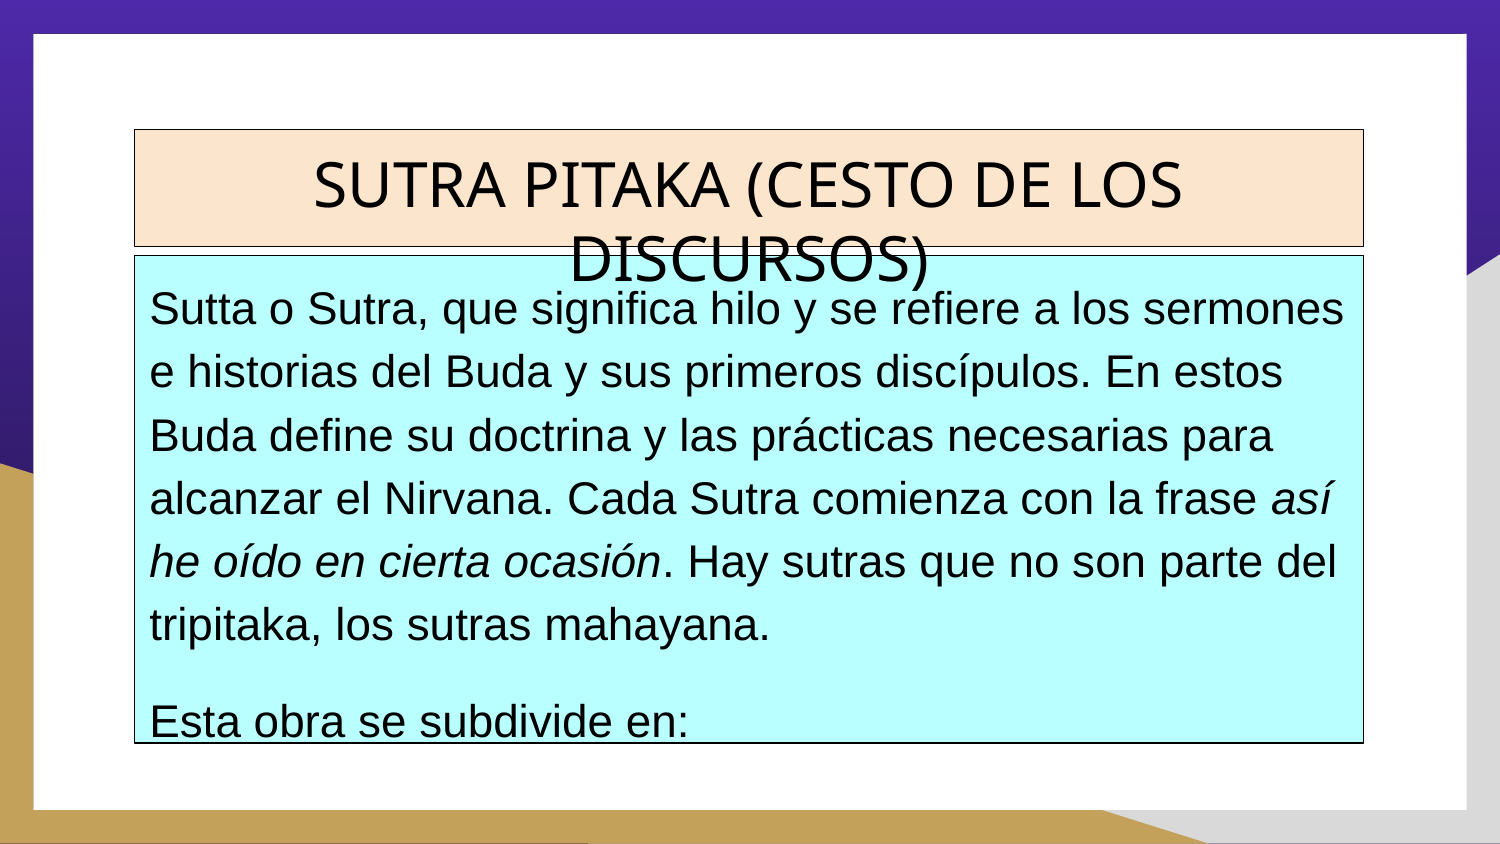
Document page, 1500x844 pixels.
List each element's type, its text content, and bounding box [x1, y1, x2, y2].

text_box SUTRA PITAKA (CESTO DE LOS DISCURSOS) [134, 129, 1364, 247]
list Sutta o Sutra, que significa hilo y se refiere a los sermones e historias del Buda y sus primeros discípulos. En estos Buda define su doctrina y las prácticas necesarias para alcanzar el Nirvana. Cada Sutra comienza con la frase así he oído en cierta ocasión. Hay sutras que no son parte del tripitaka, los sutras mahayana. Esta obra se subdivide en: [134, 255, 1364, 744]
